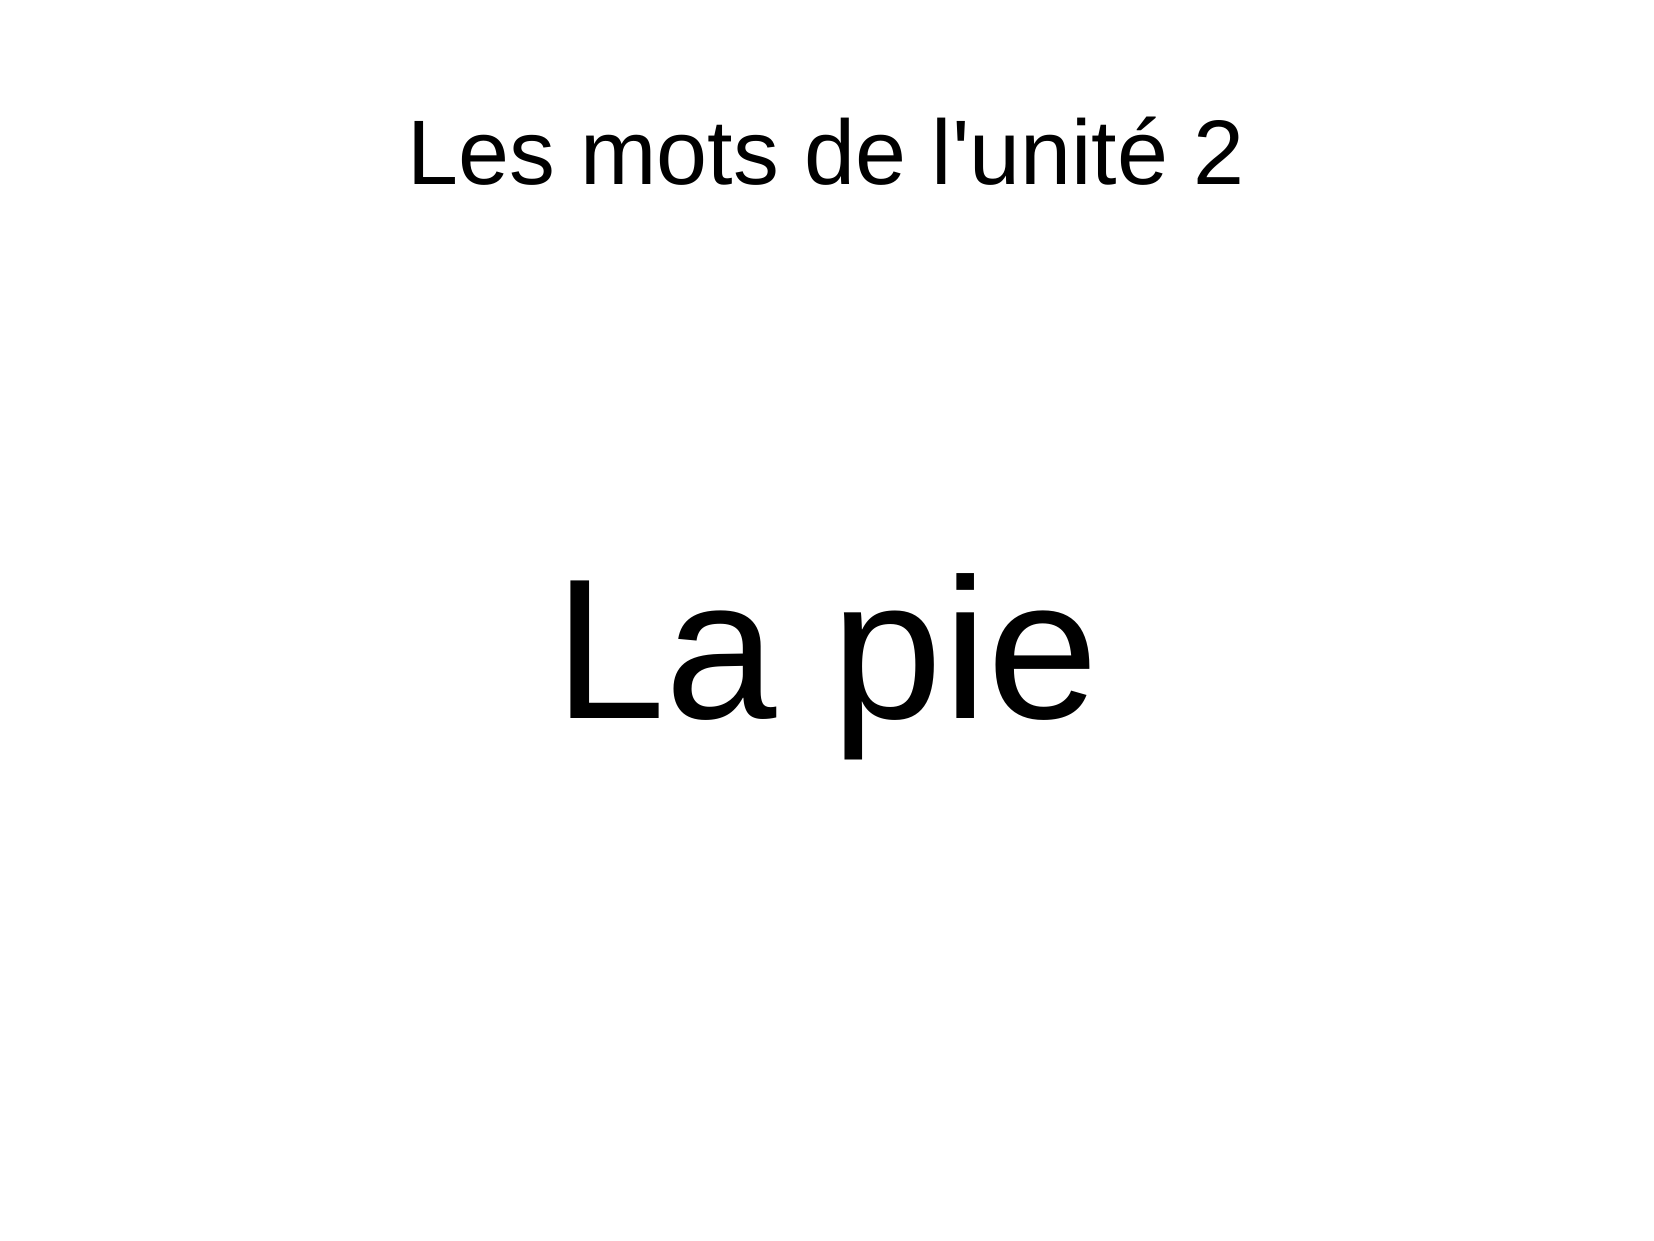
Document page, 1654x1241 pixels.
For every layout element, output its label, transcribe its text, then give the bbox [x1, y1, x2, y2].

title Les mots de l'unité 2 [82, 49, 1571, 257]
subtitle La pie [82, 290, 1571, 1010]
